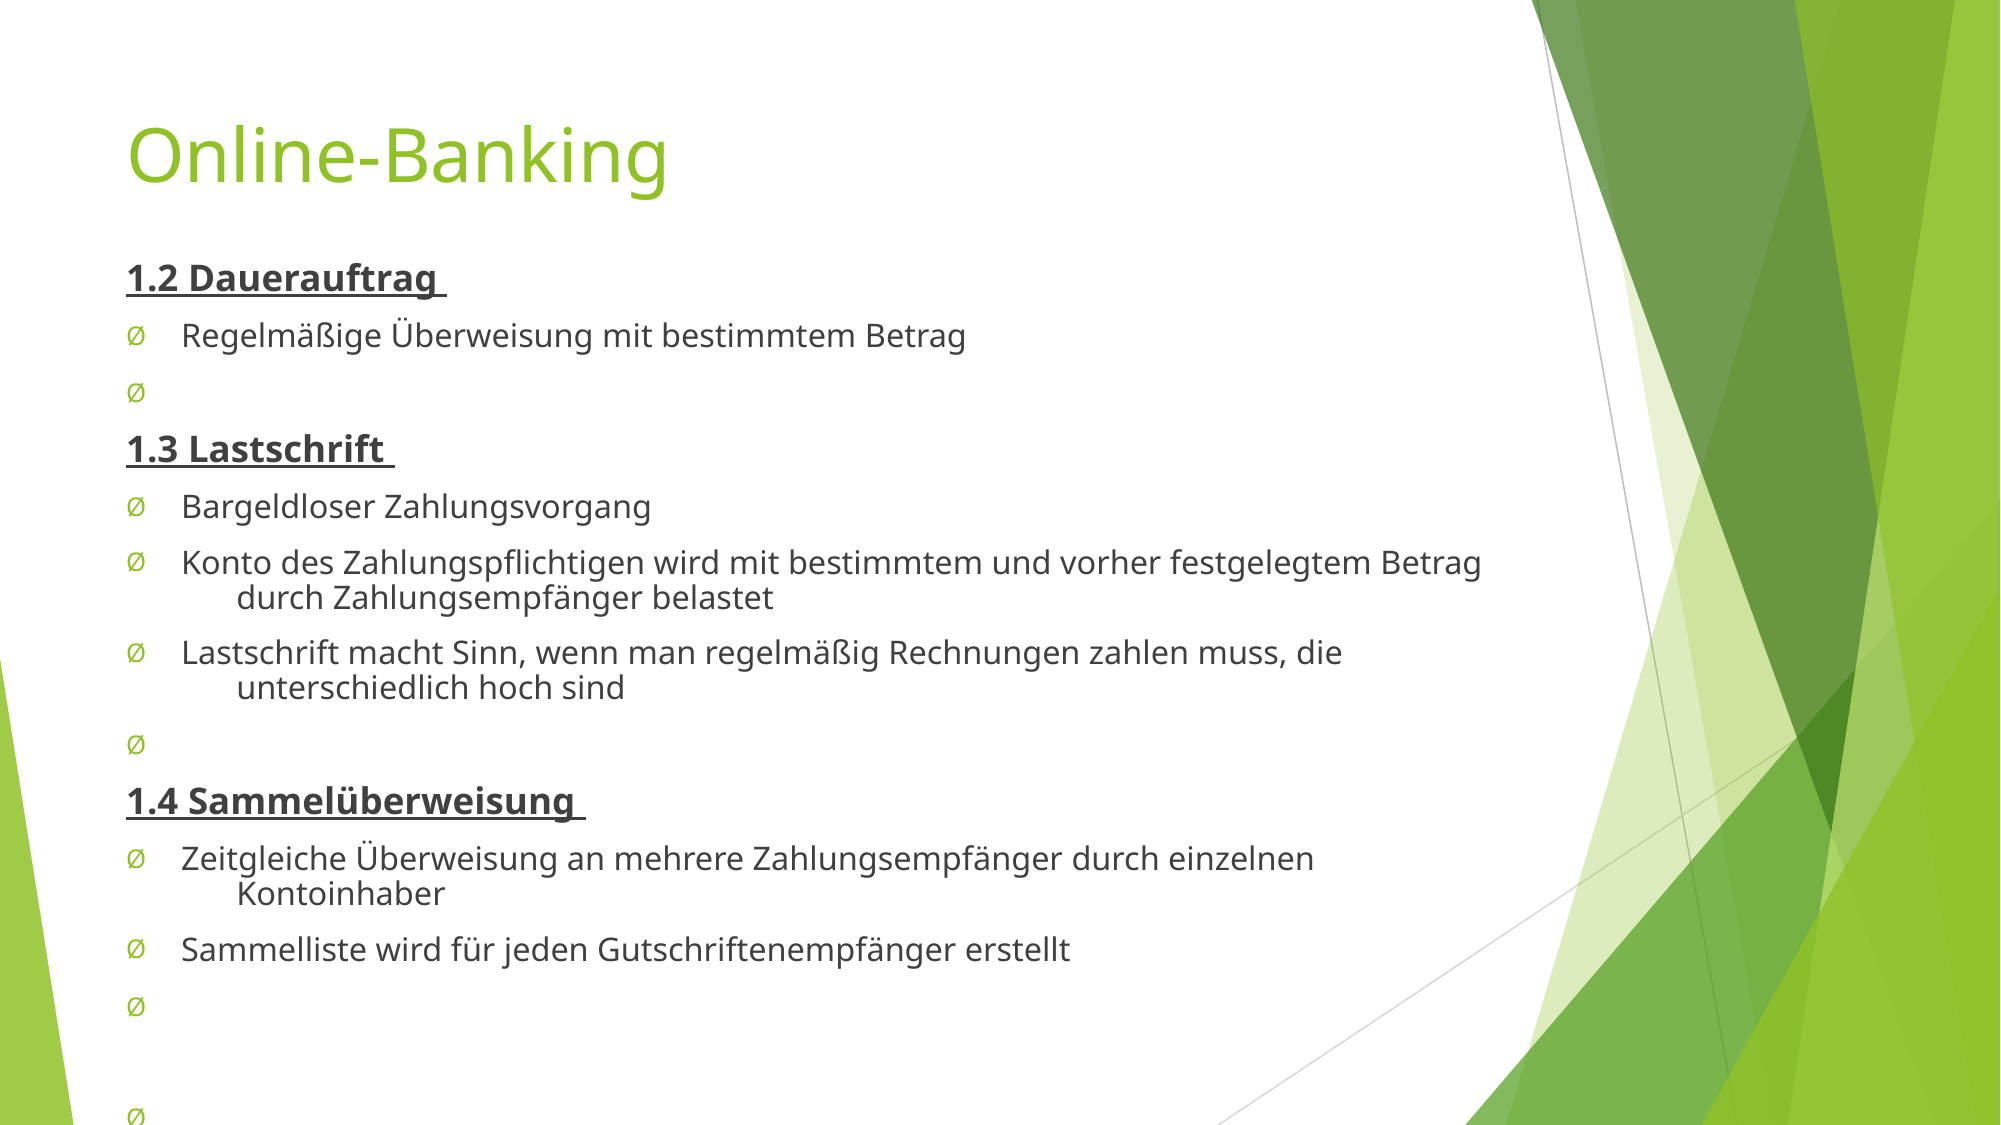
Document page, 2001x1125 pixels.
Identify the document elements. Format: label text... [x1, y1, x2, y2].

title Online-Banking [111, 99, 1522, 212]
list 1.2 Dauerauftrag Regelmäßige Überweisung mit bestimmtem Betrag 1.3 Lastschrift Bargeldloser Zahlungsvorgang Konto des Zahlungspflichtigen wird mit bestimmtem und vorher festgelegtem Betrag durch Zahlungsempfänger belastet Lastschrift macht Sinn, wenn man regelmäßig Rechnungen zahlen muss, die unterschiedlich hoch sind 1.4 Sammelüberweisung Zeitgleiche Überweisung an mehrere Zahlungsempfänger durch einzelnen Kontoinhaber Sammelliste wird für jeden Gutschriftenempfänger erstellt [111, 252, 1522, 1088]
